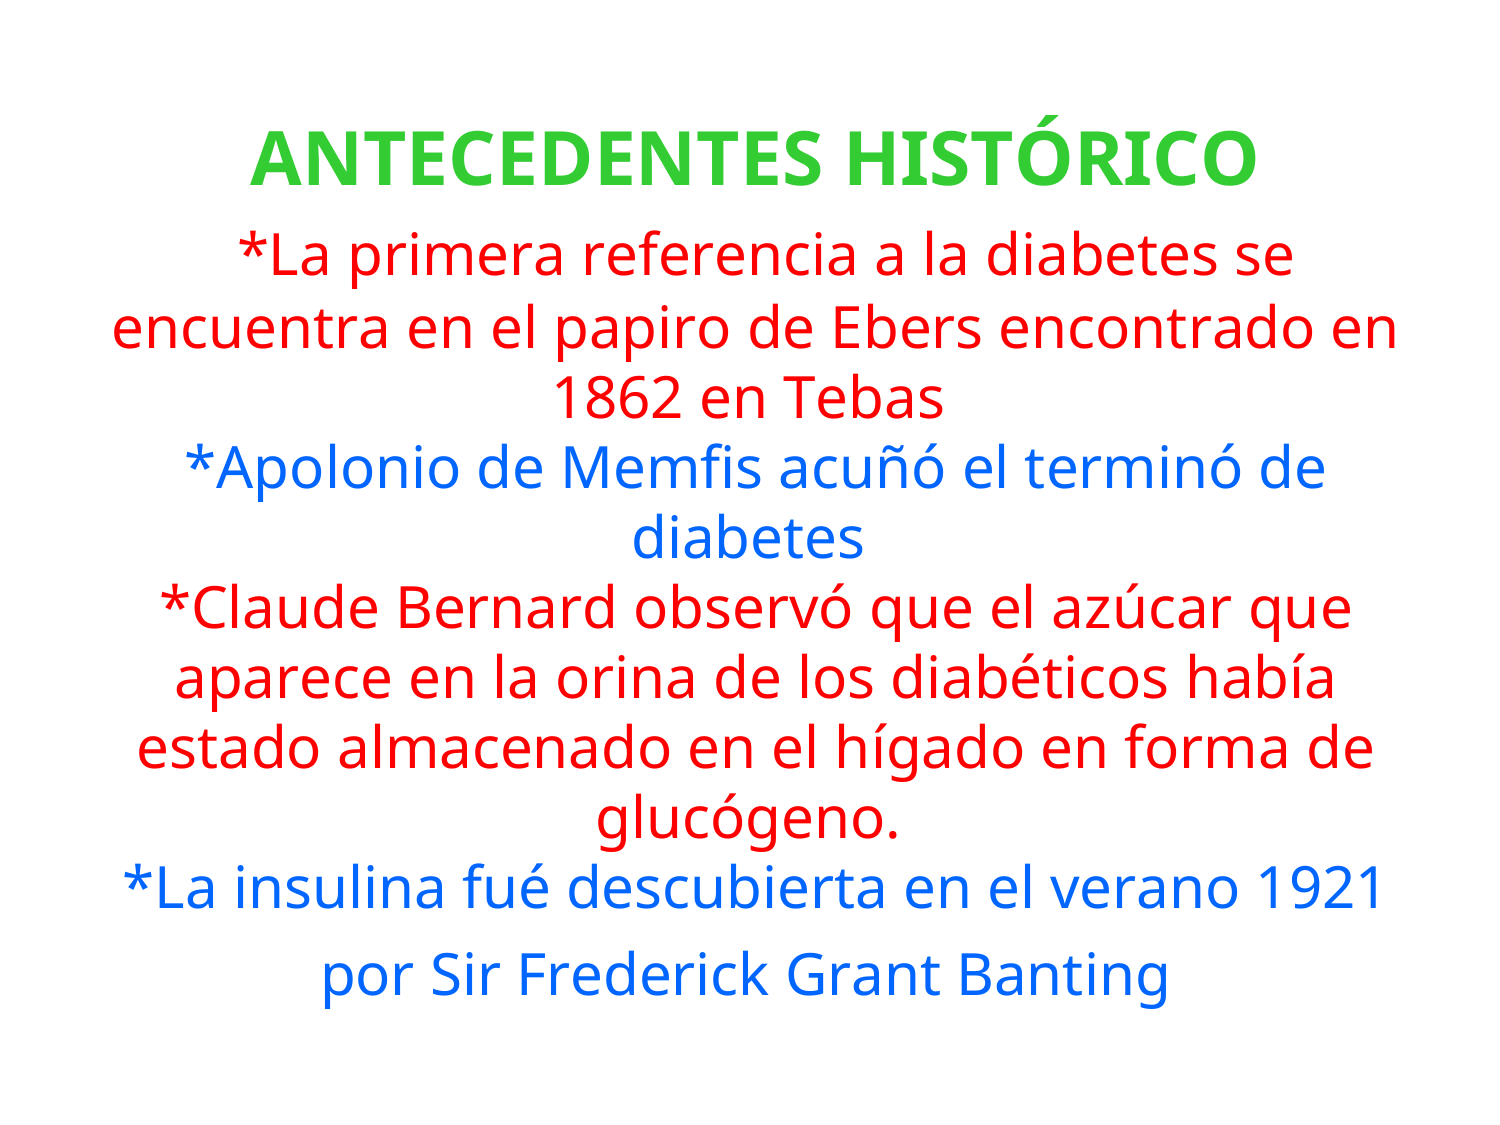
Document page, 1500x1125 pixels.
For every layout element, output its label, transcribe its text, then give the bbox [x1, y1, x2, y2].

title ANTECEDENTES HISTÓRICO *La primera referencia a la diabetes se encuentra en el papiro de Ebers encontrado en 1862 en Tebas *Apolonio de Memfis acuñó el terminó de diabetes *Claude Bernard observó que el azúcar que aparece en la orina de los diabéticos había estado almacenado en el hígado en forma de glucógeno. *La insulina fué descubierta en el verano 1921 por Sir Frederick Grant Banting [76, 42, 1436, 1078]
